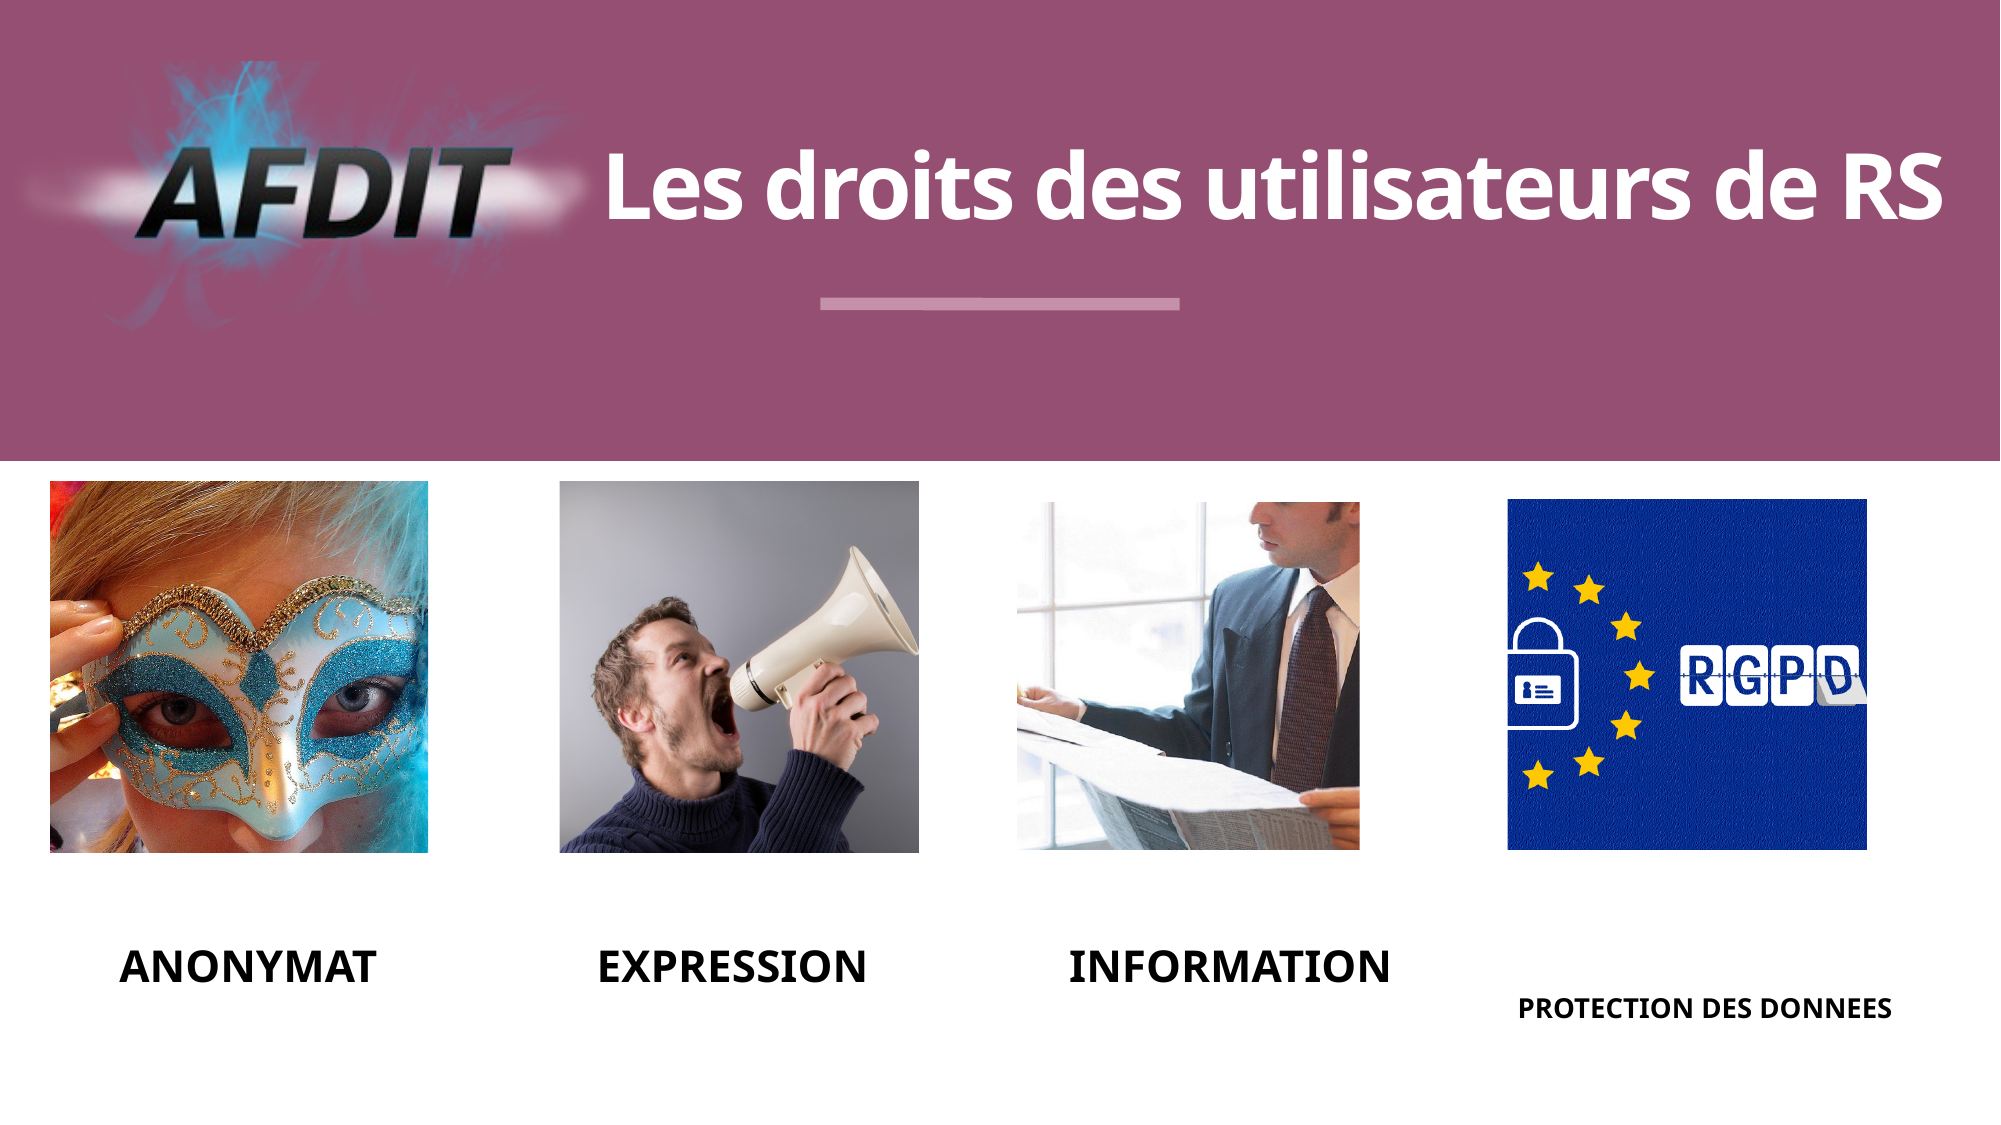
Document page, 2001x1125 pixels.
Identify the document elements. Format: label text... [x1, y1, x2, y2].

list PROTECTION DES DONNEES [1484, 969, 1941, 1033]
list ANONYMAT [49, 936, 463, 1000]
title Les droits des utilisateurs de RS [685, 95, 2000, 285]
picture [1017, 502, 1360, 850]
picture [1507, 499, 1867, 850]
list INFORMATION [1031, 936, 1445, 1000]
picture [50, 481, 429, 853]
picture [0, 61, 685, 333]
list EXPRESSION [533, 936, 947, 1000]
picture [559, 481, 919, 853]
